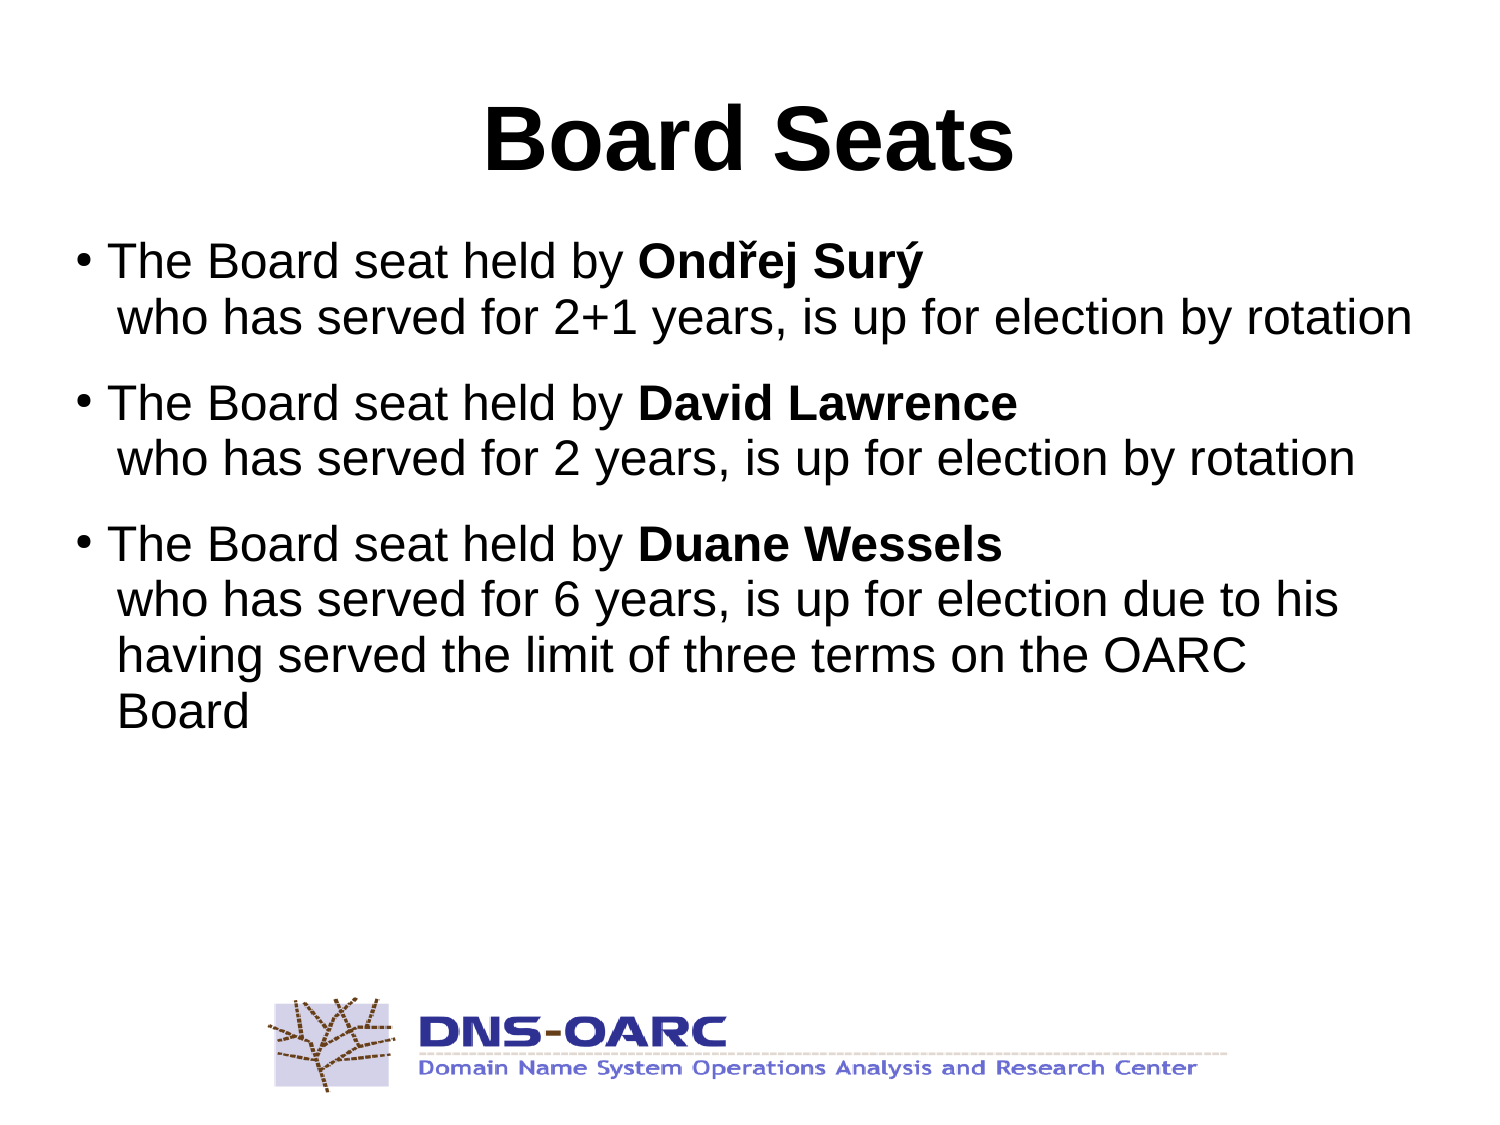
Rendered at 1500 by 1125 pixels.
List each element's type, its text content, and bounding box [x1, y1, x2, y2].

picture [214, 991, 1259, 1099]
title Board Seats [75, 44, 1425, 233]
list The Board seat held by Ondřej Surý who has served for 2+1 years, is up for election by rotation The Board seat held by David Lawrence who has served for 2 years, is up for election by rotation The Board seat held by Duane Wessels who has served for 6 years, is up for election due to his having served the limit of three terms on the OARC Board [75, 233, 1425, 887]
